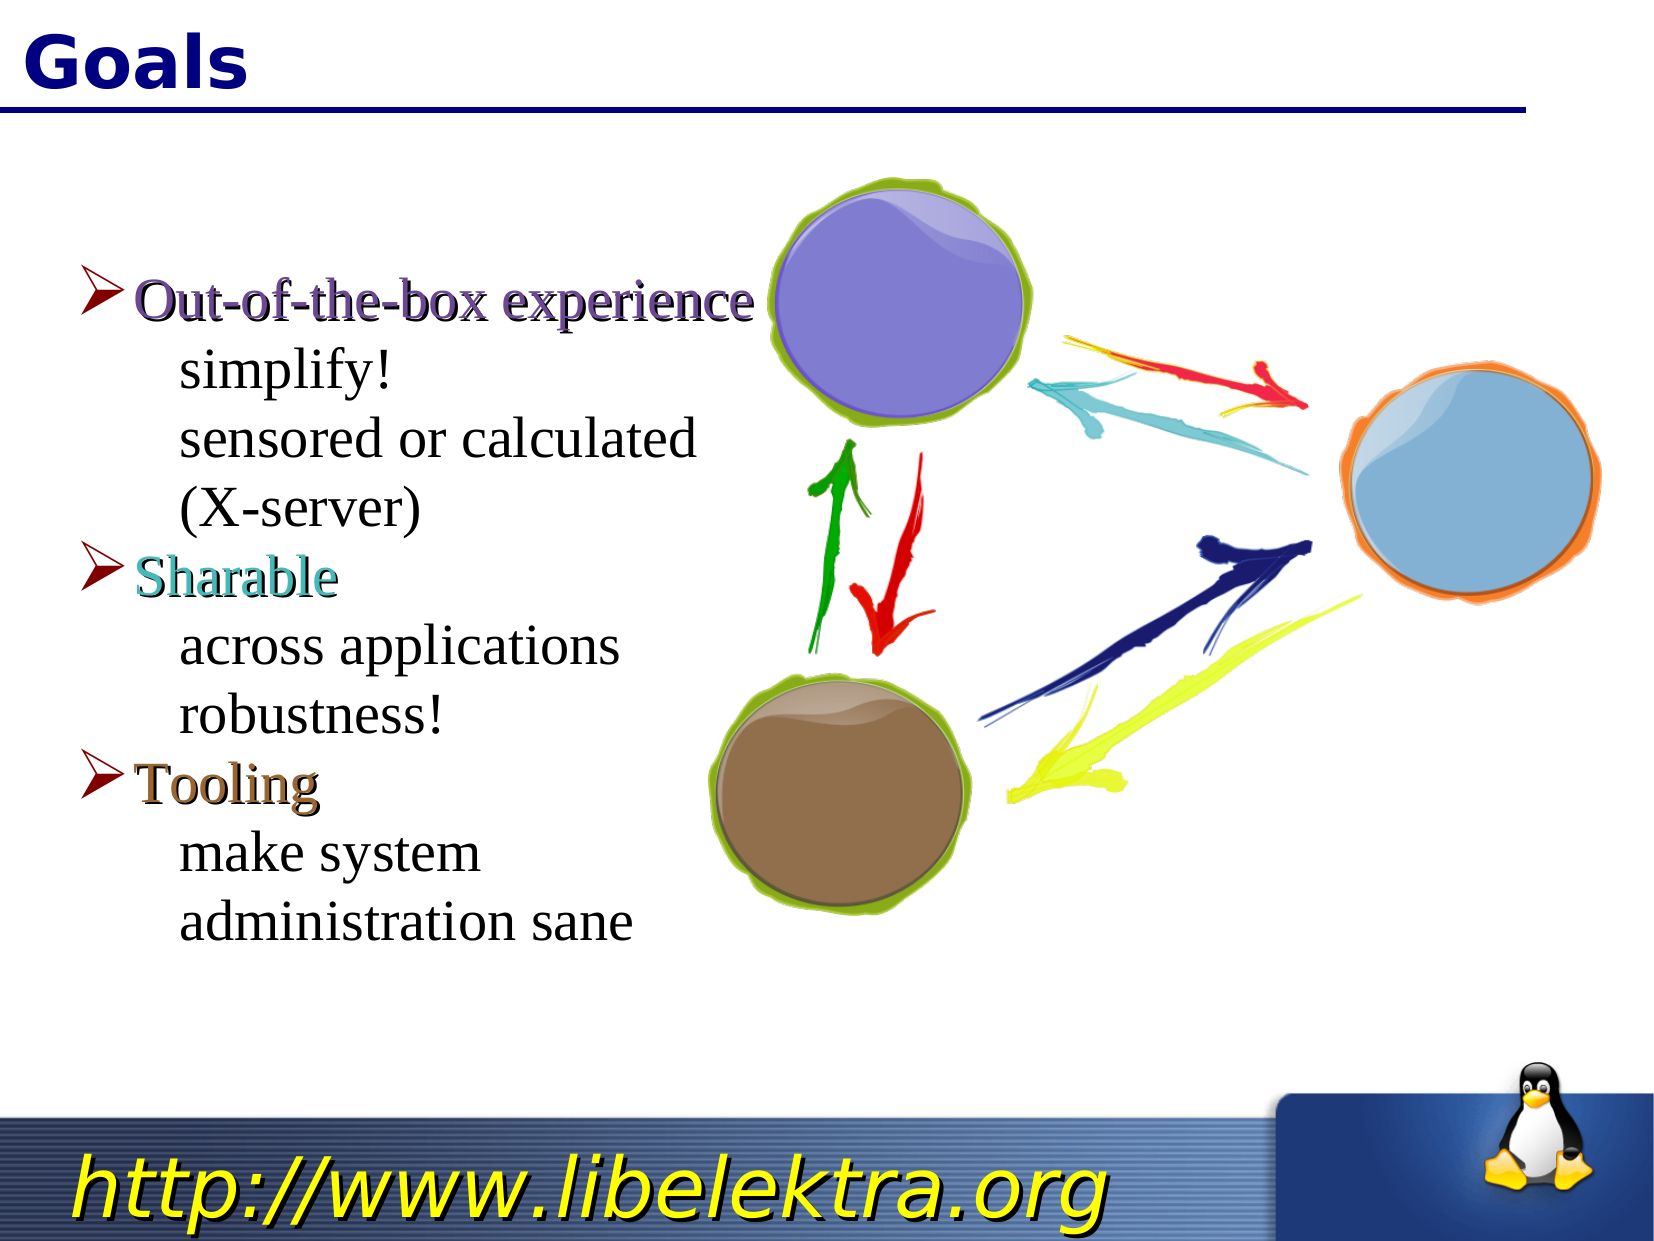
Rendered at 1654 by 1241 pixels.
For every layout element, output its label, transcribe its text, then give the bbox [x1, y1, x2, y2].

text_box Goals [22, 14, 1611, 111]
picture [0, 1061, 1654, 1241]
text_box Out-of-the-box experience simplify! sensored or calculated (X-server) Sharable across applications robustness! Tooling make system administration sane [75, 262, 1426, 1077]
picture [708, 177, 1602, 916]
